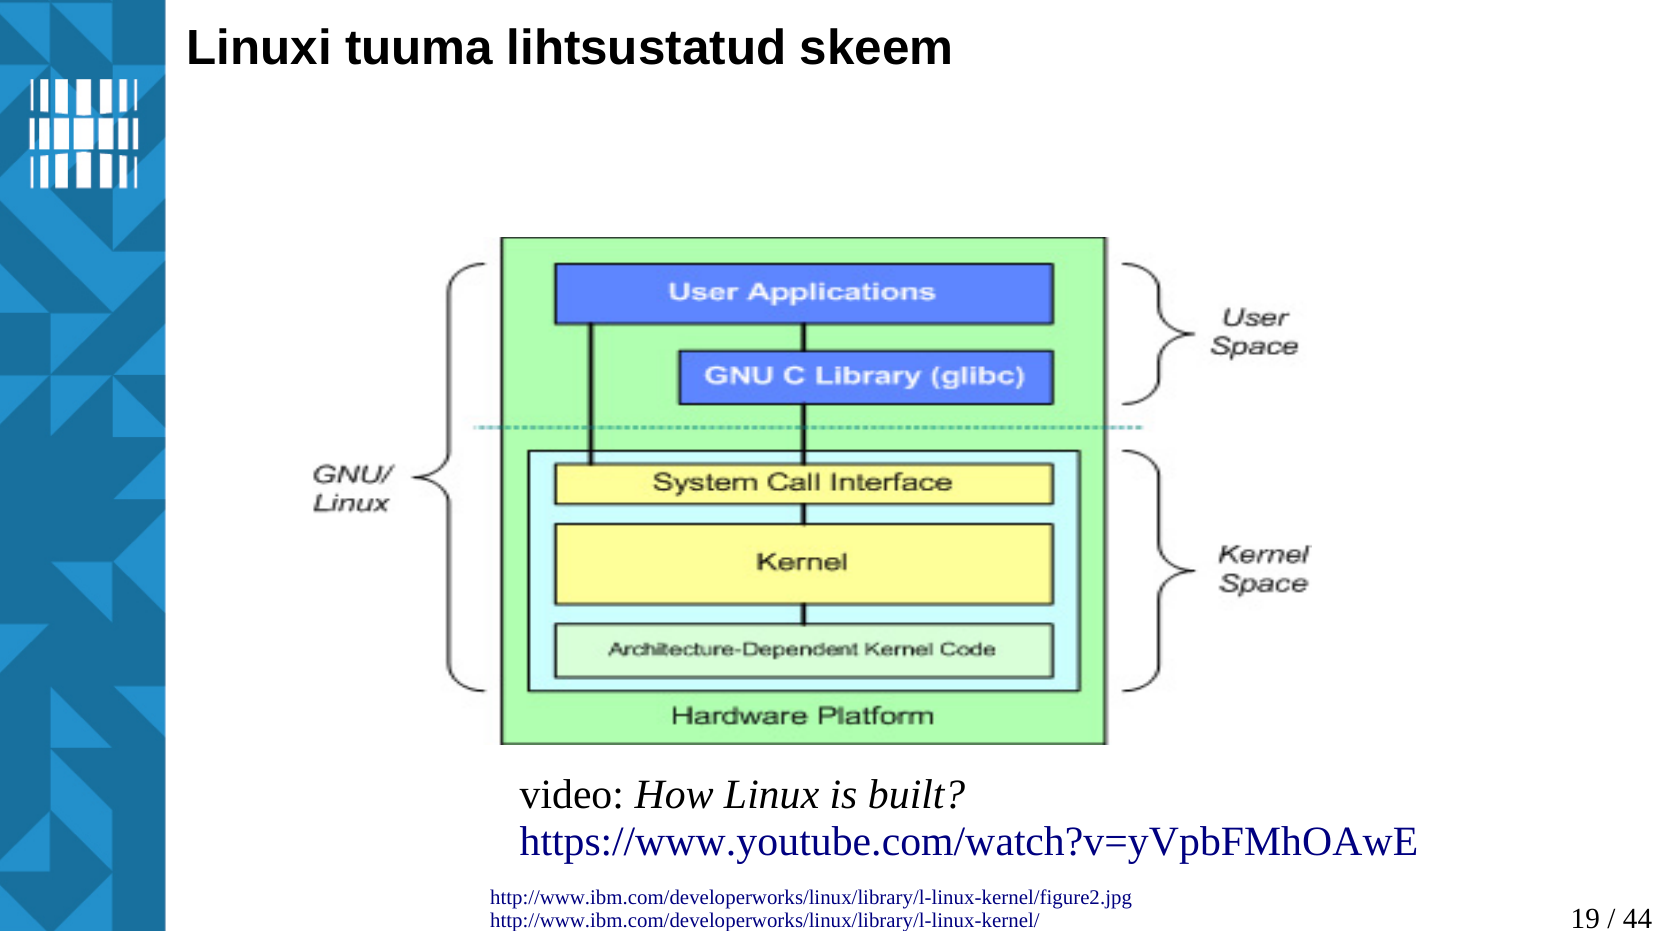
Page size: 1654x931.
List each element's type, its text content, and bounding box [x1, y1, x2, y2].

picture [312, 237, 1312, 745]
text_box video: How Linux is built? https://www.youtube.com/watch?v=yVpbFMhOAwE [519, 771, 1613, 865]
title Linuxi tuuma lihtsustatud skeem [186, 10, 1589, 86]
text_box http://www.ibm.com/developerworks/linux/library/l-linux-kernel/figure2.jpg http://www.ibm.com/developerworks/linux/library/l-linux-kernel/ [490, 885, 1140, 931]
